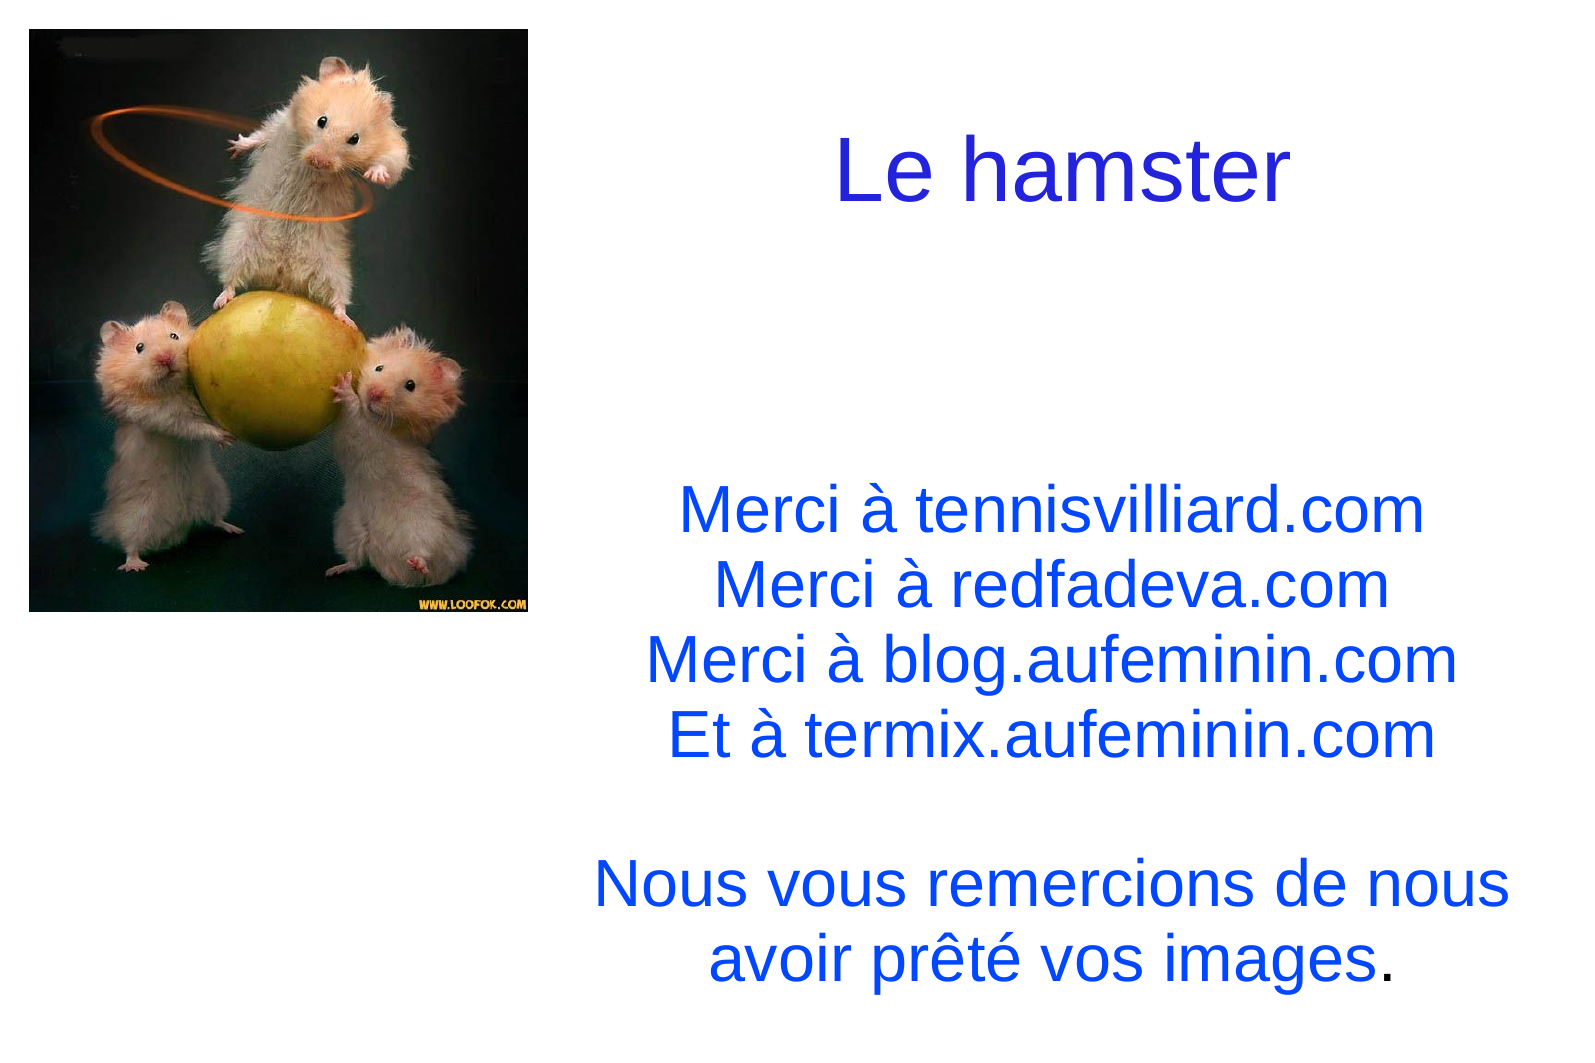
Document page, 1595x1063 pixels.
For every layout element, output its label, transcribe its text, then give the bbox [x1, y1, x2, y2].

picture [29, 29, 528, 612]
title Le hamster [649, 118, 1477, 221]
subtitle Merci à tennisvilliard.com Merci à redfadeva.com Merci à blog.aufeminin.com Et à termix.aufeminin.com Nous vous remercions de nous avoir prêté vos images. [590, 472, 1515, 996]
